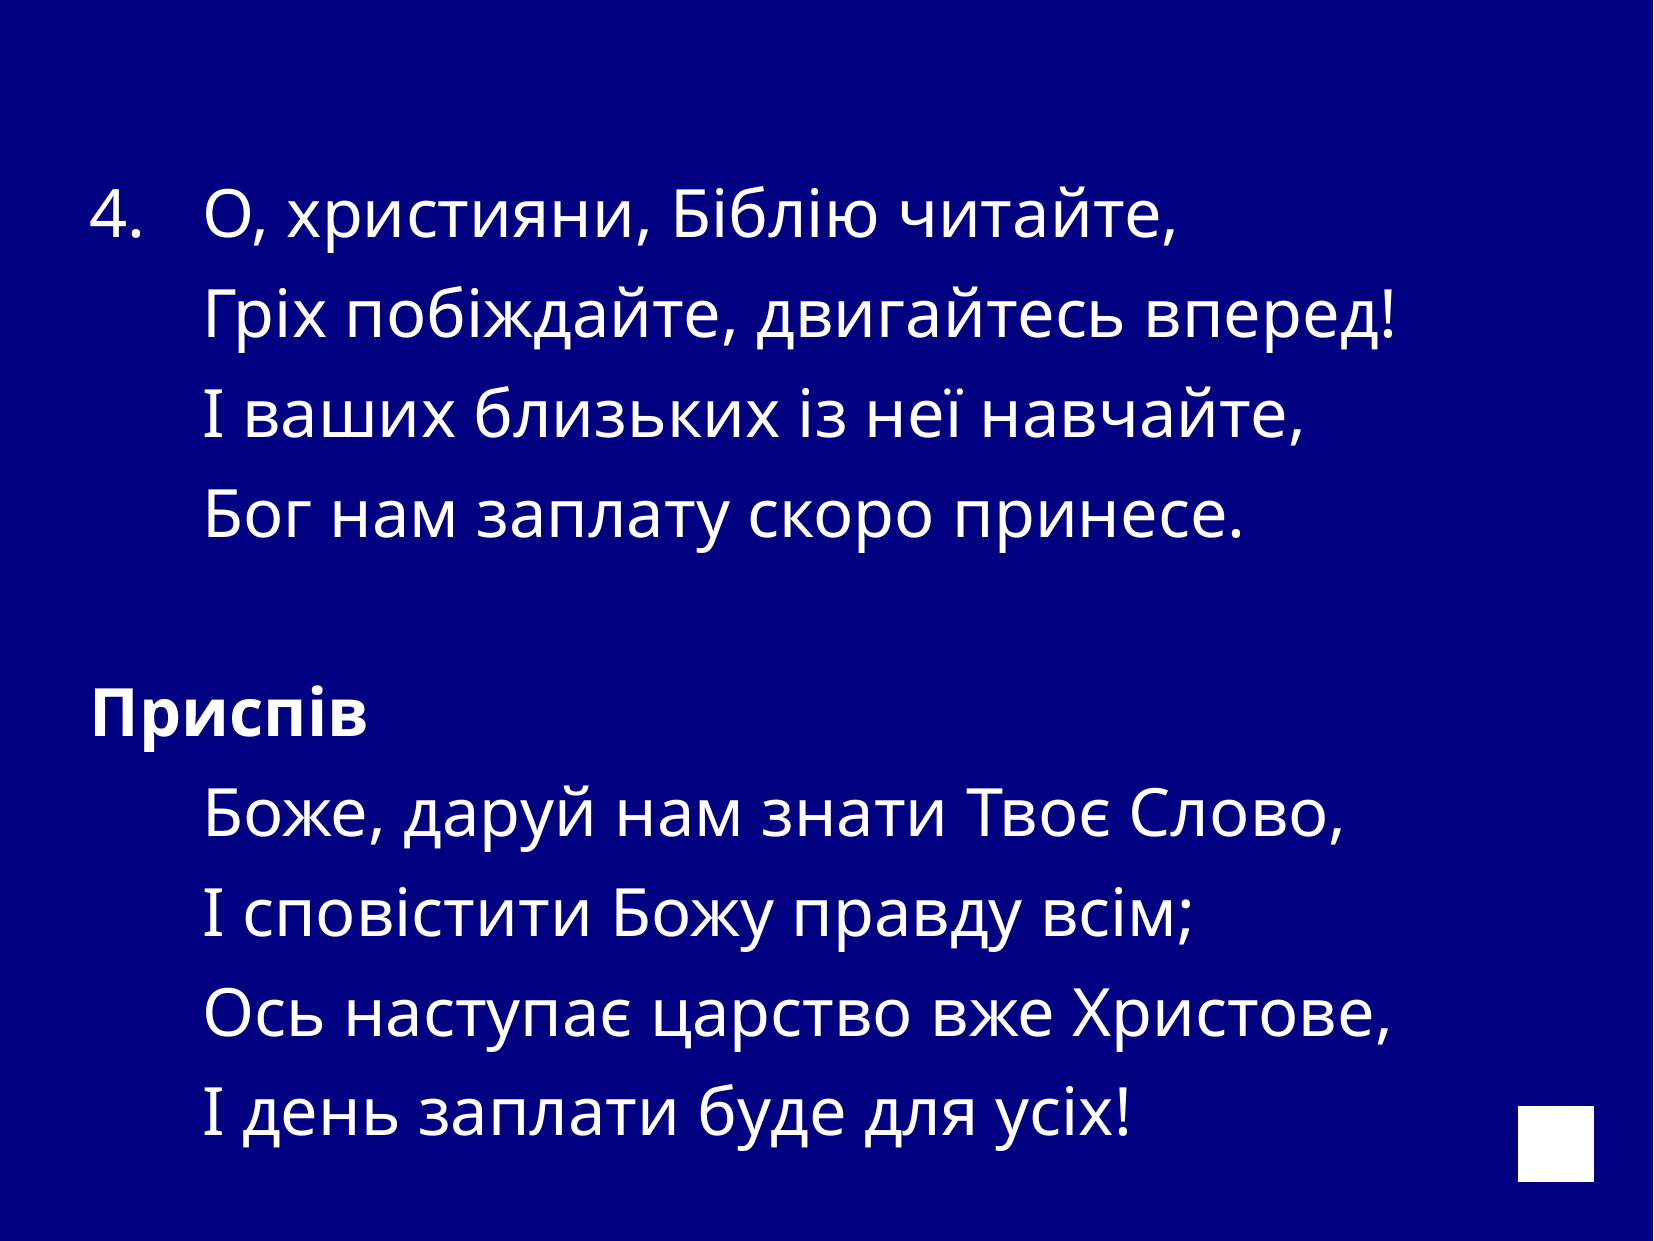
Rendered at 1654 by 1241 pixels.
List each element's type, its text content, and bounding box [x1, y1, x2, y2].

text_box [1518, 1106, 1594, 1182]
text_box 4. О, християни, Біблію читайте, Гріх побіждайте, двигайтесь вперед! І ваших близьких із неї навчайте, Бог нам заплату скоро принесе. Приспів Боже, даруй нам знати Твоє Слово, І сповістити Божу правду всім; Ось наступає царство вже Христове, І день заплати буде для усіх! [75, 150, 1576, 1163]
